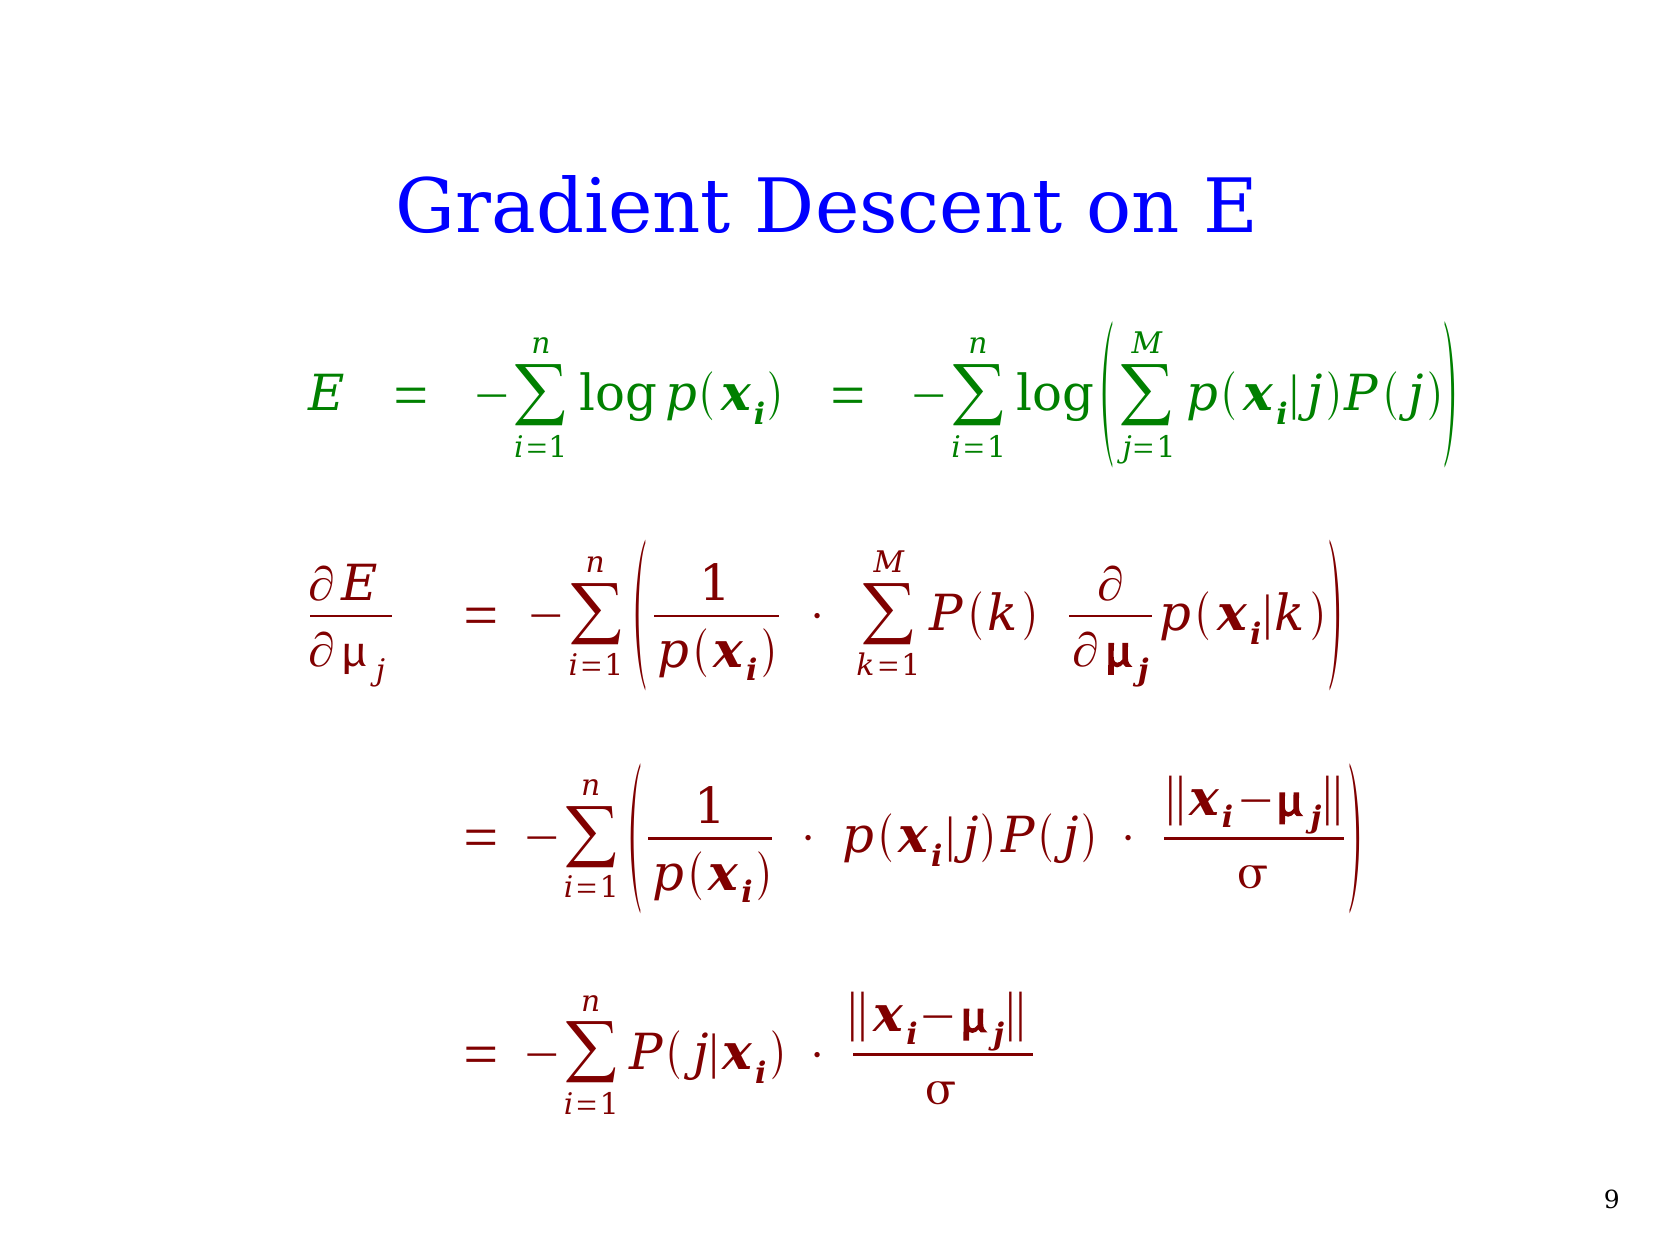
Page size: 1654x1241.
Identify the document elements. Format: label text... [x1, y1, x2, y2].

chart [302, 318, 1466, 1122]
title Gradient Descent on E [121, 102, 1534, 311]
